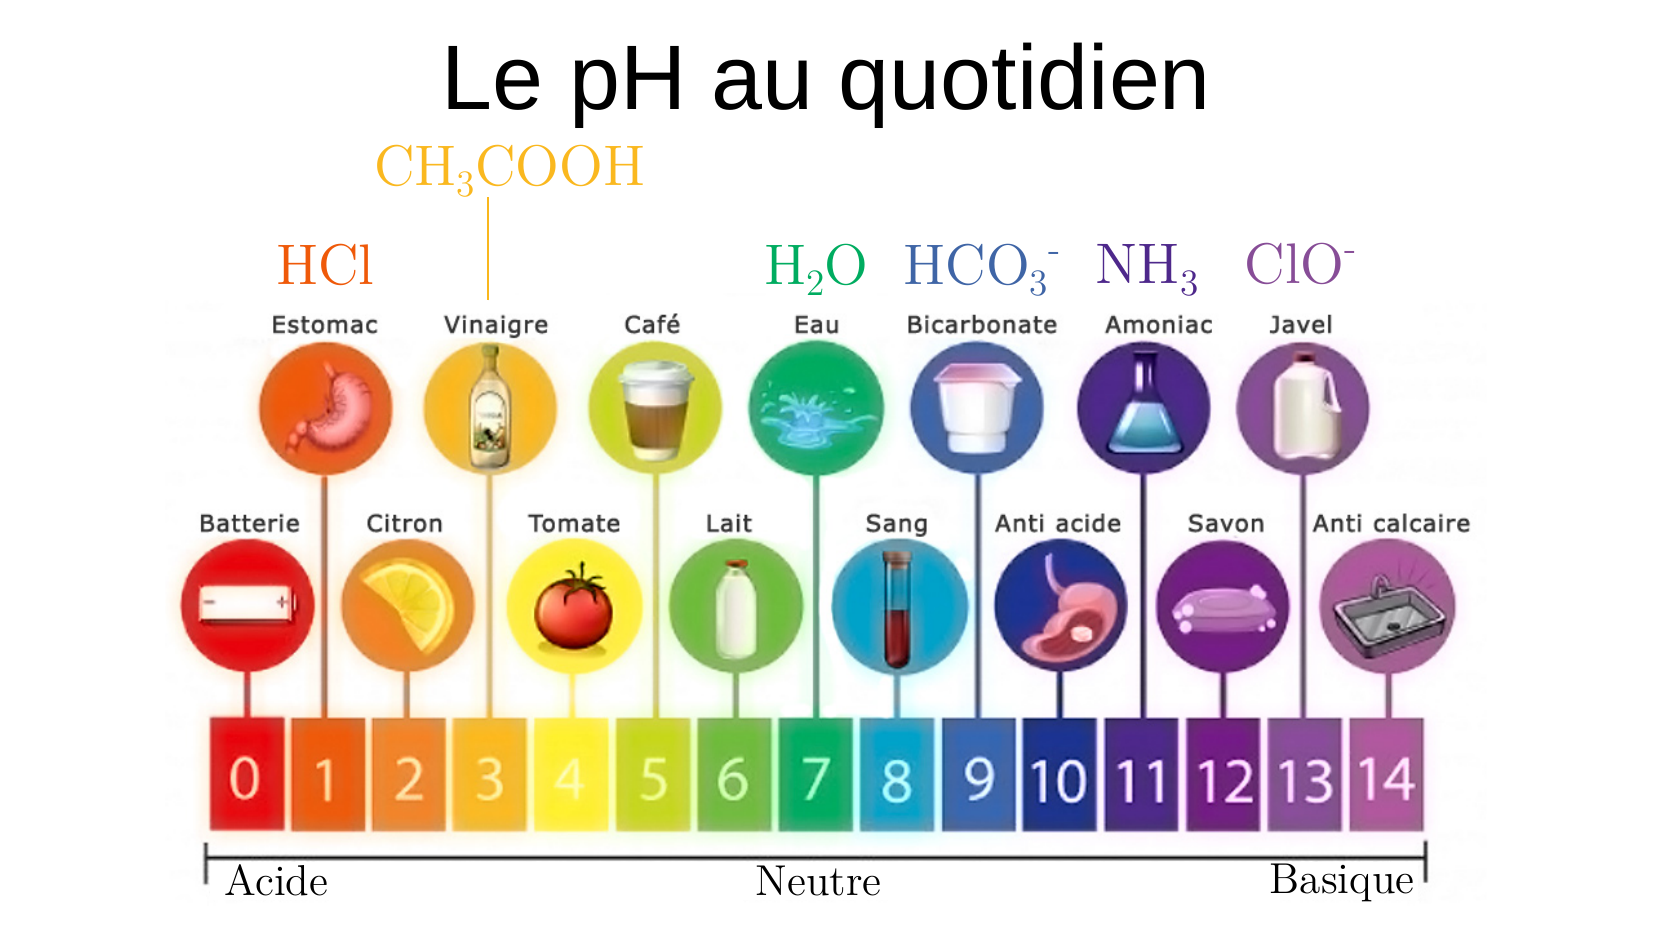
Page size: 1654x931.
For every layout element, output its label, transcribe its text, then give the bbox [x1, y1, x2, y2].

title Le pH au quotidien [82, 0, 1571, 156]
picture [165, 141, 1487, 906]
